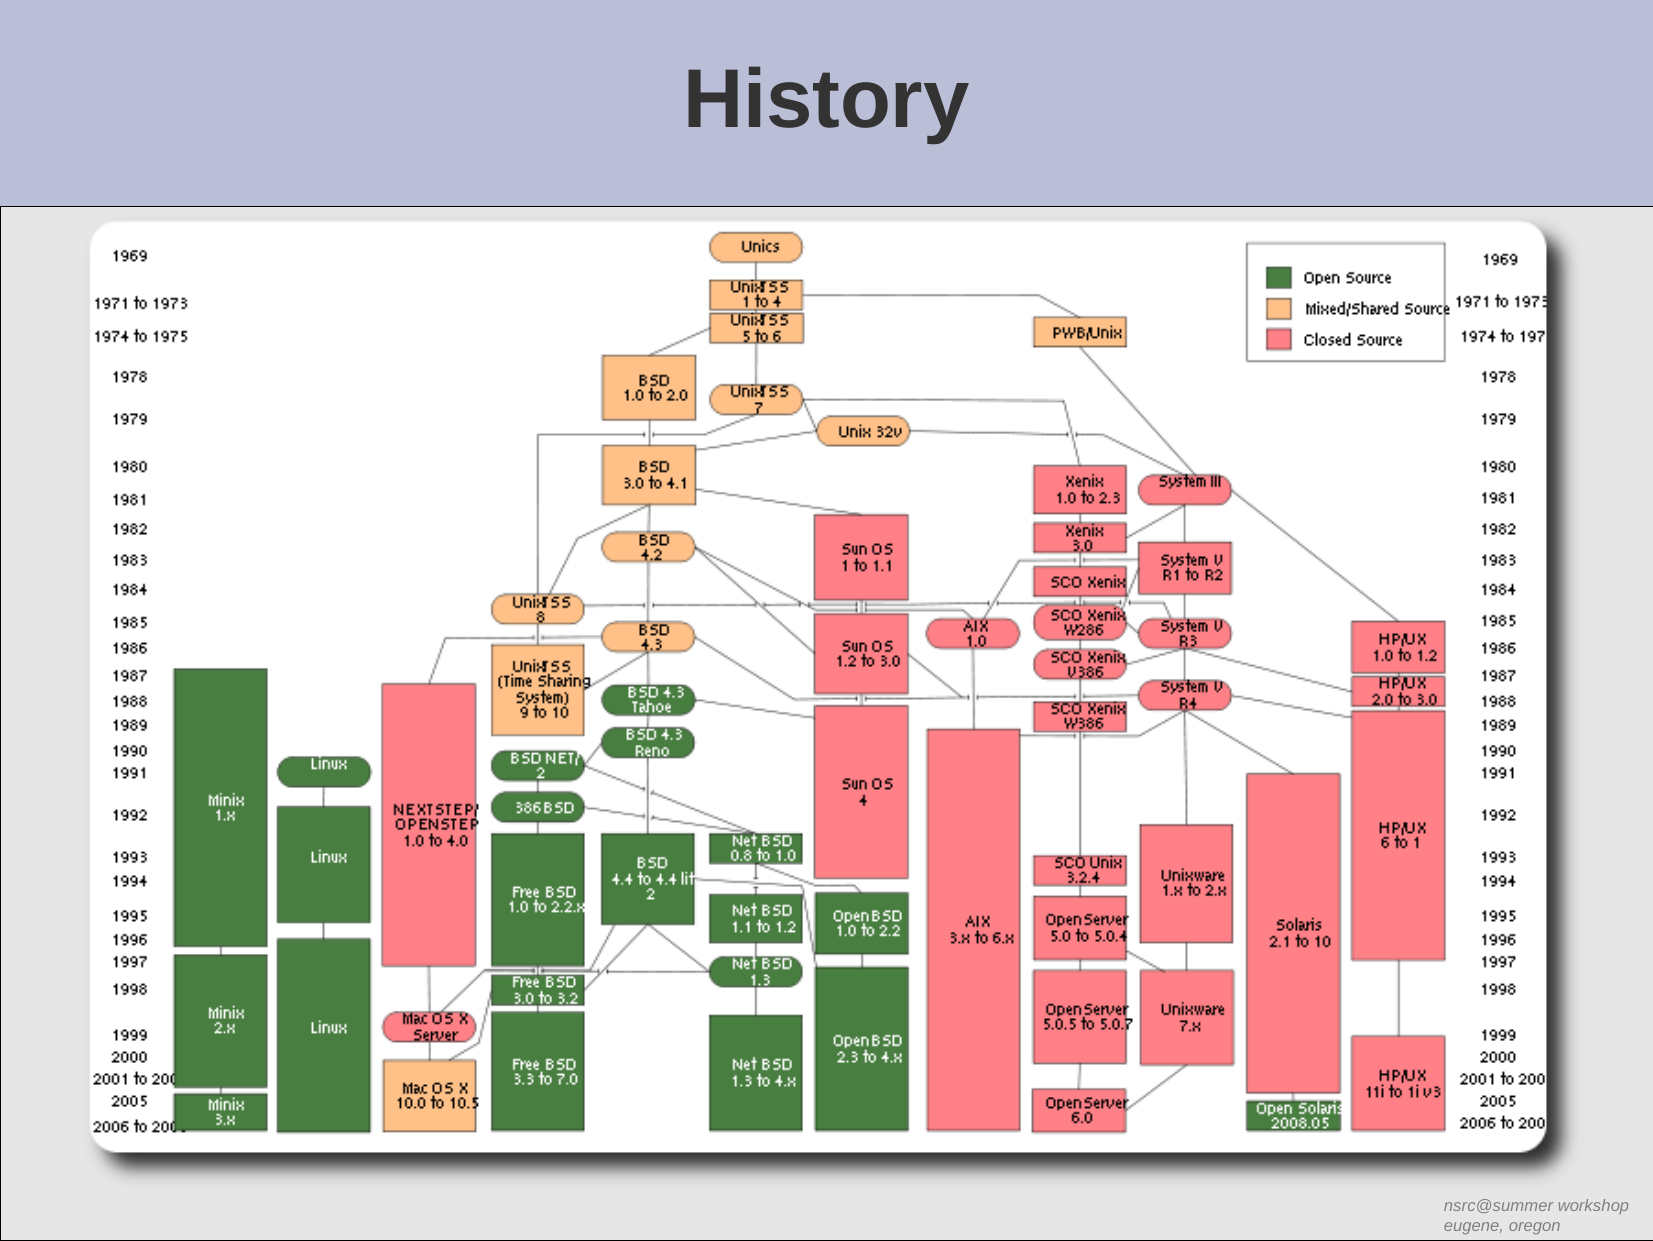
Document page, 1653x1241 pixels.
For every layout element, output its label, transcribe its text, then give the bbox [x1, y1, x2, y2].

title History [0, 0, 1653, 208]
picture [83, 214, 1589, 1195]
